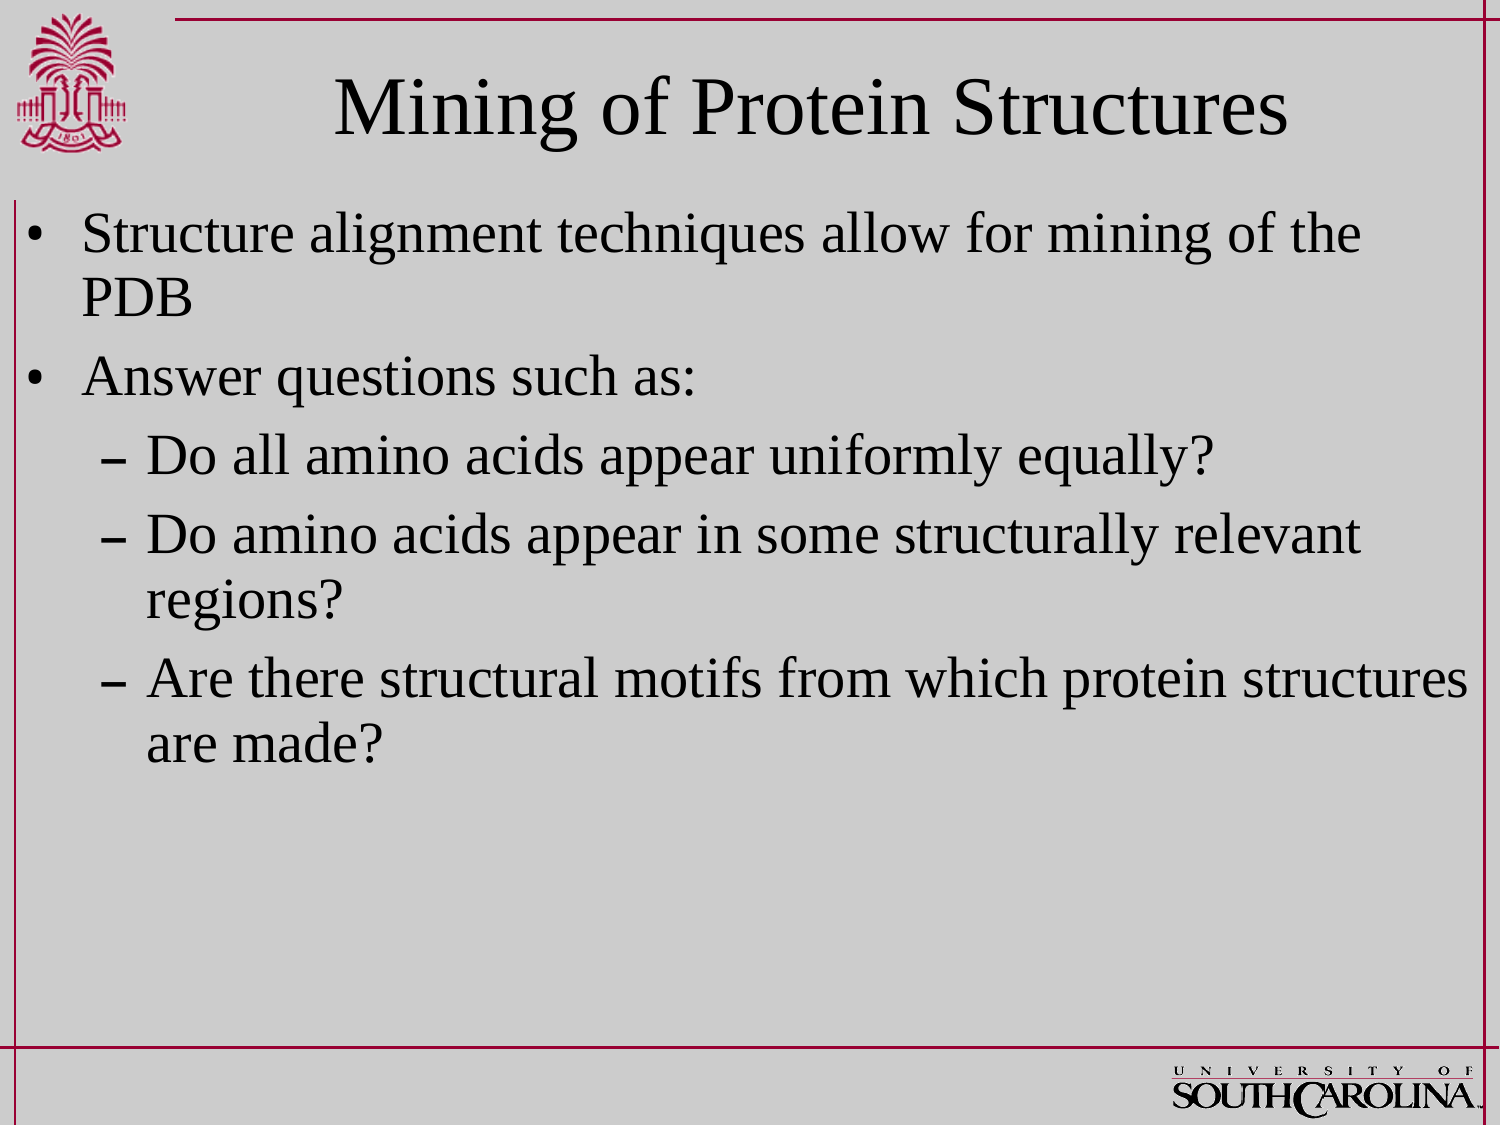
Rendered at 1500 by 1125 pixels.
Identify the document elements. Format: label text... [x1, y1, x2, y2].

picture [12, 12, 131, 155]
picture [1162, 1049, 1483, 1125]
list Structure alignment techniques allow for mining of the PDB Answer questions such as: Do all amino acids appear uniformly equally? Do amino acids appear in some structurally relevant regions? Are there structural motifs from which protein structures are made? [24, 200, 1476, 998]
title Mining of Protein Structures [174, 32, 1450, 181]
